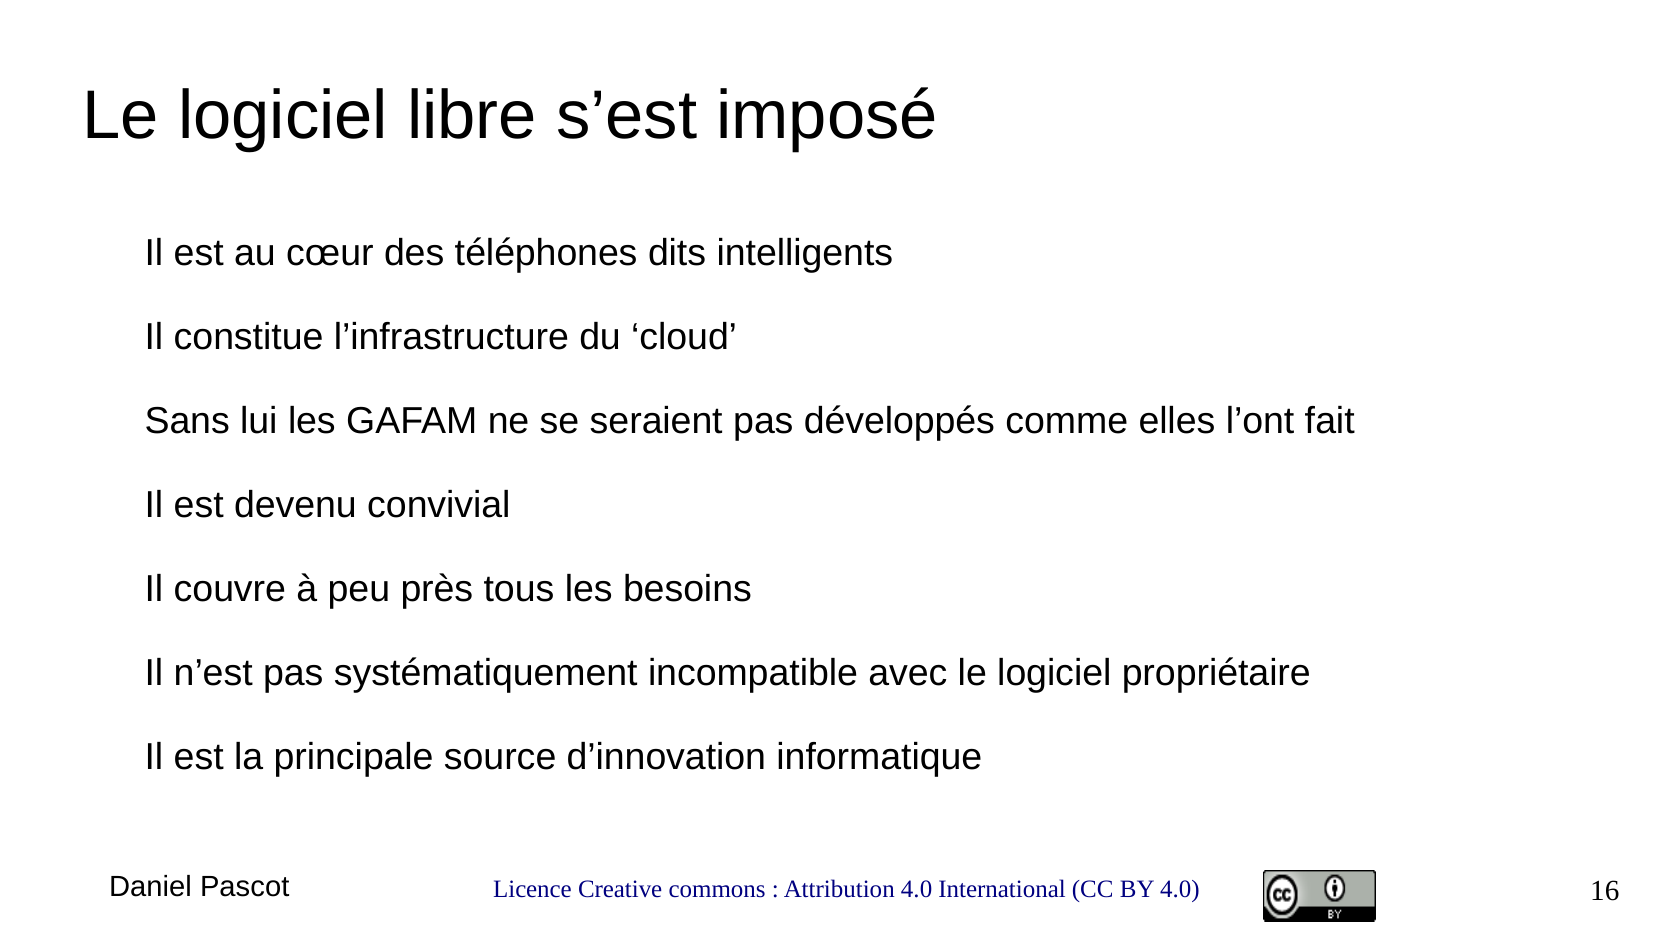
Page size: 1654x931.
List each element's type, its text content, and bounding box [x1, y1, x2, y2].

picture [1263, 870, 1376, 922]
text_box Il est au cœur des téléphones dits intelligents Il constitue l’infrastructure du ‘cloud’ Sans lui les GAFAM ne se seraient pas développés comme elles l’ont fait Il est devenu convivial Il couvre à peu près tous les besoins Il n’est pas systématiquement incompatible avec le logiciel propriétaire Il est la principale source d’innovation informatique [129, 224, 1453, 786]
title Le logiciel libre s’est imposé [82, 37, 1571, 193]
